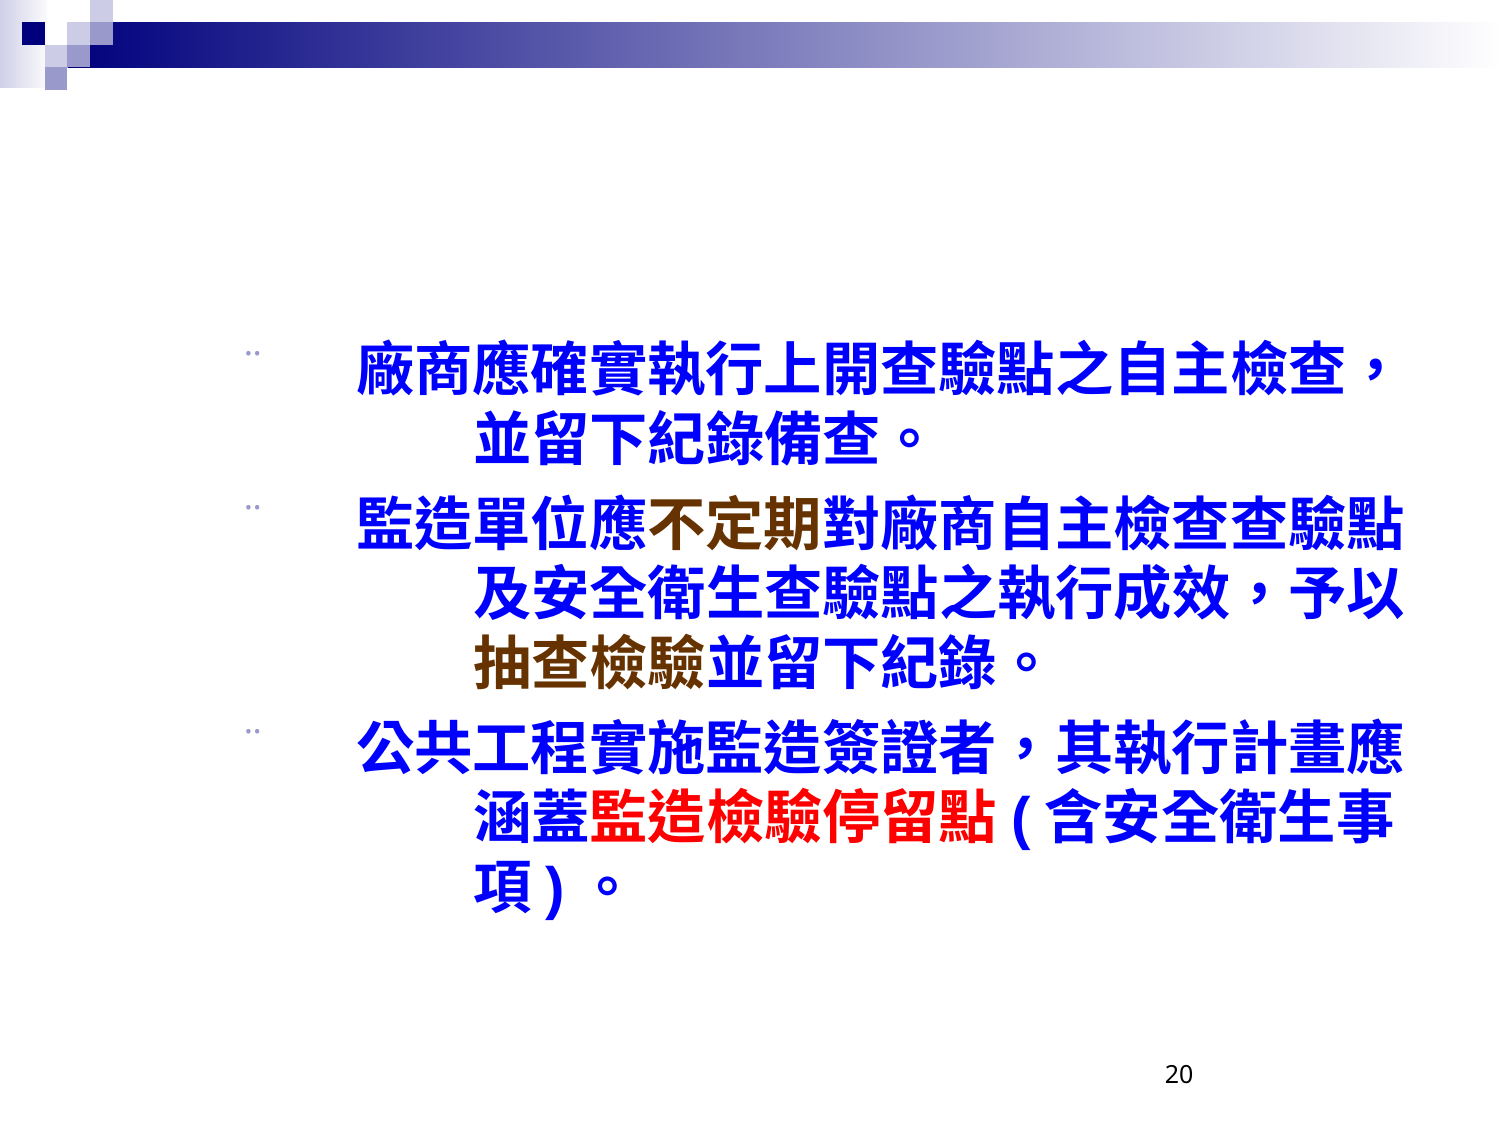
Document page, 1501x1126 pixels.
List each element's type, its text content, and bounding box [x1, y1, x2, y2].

text_box [1149, 1025, 1501, 1101]
list 廠商應確實執行上開查驗點之自主檢查，並留下紀錄備查。 監造單位應不定期對廠商自主檢查查驗點及安全衛生查驗點之執行成效，予以抽查檢驗並留下紀錄。 公共工程實施監造簽證者，其執行計畫應涵蓋監造檢驗停留點(含安全衛生事項)。 [74, 324, 1426, 964]
